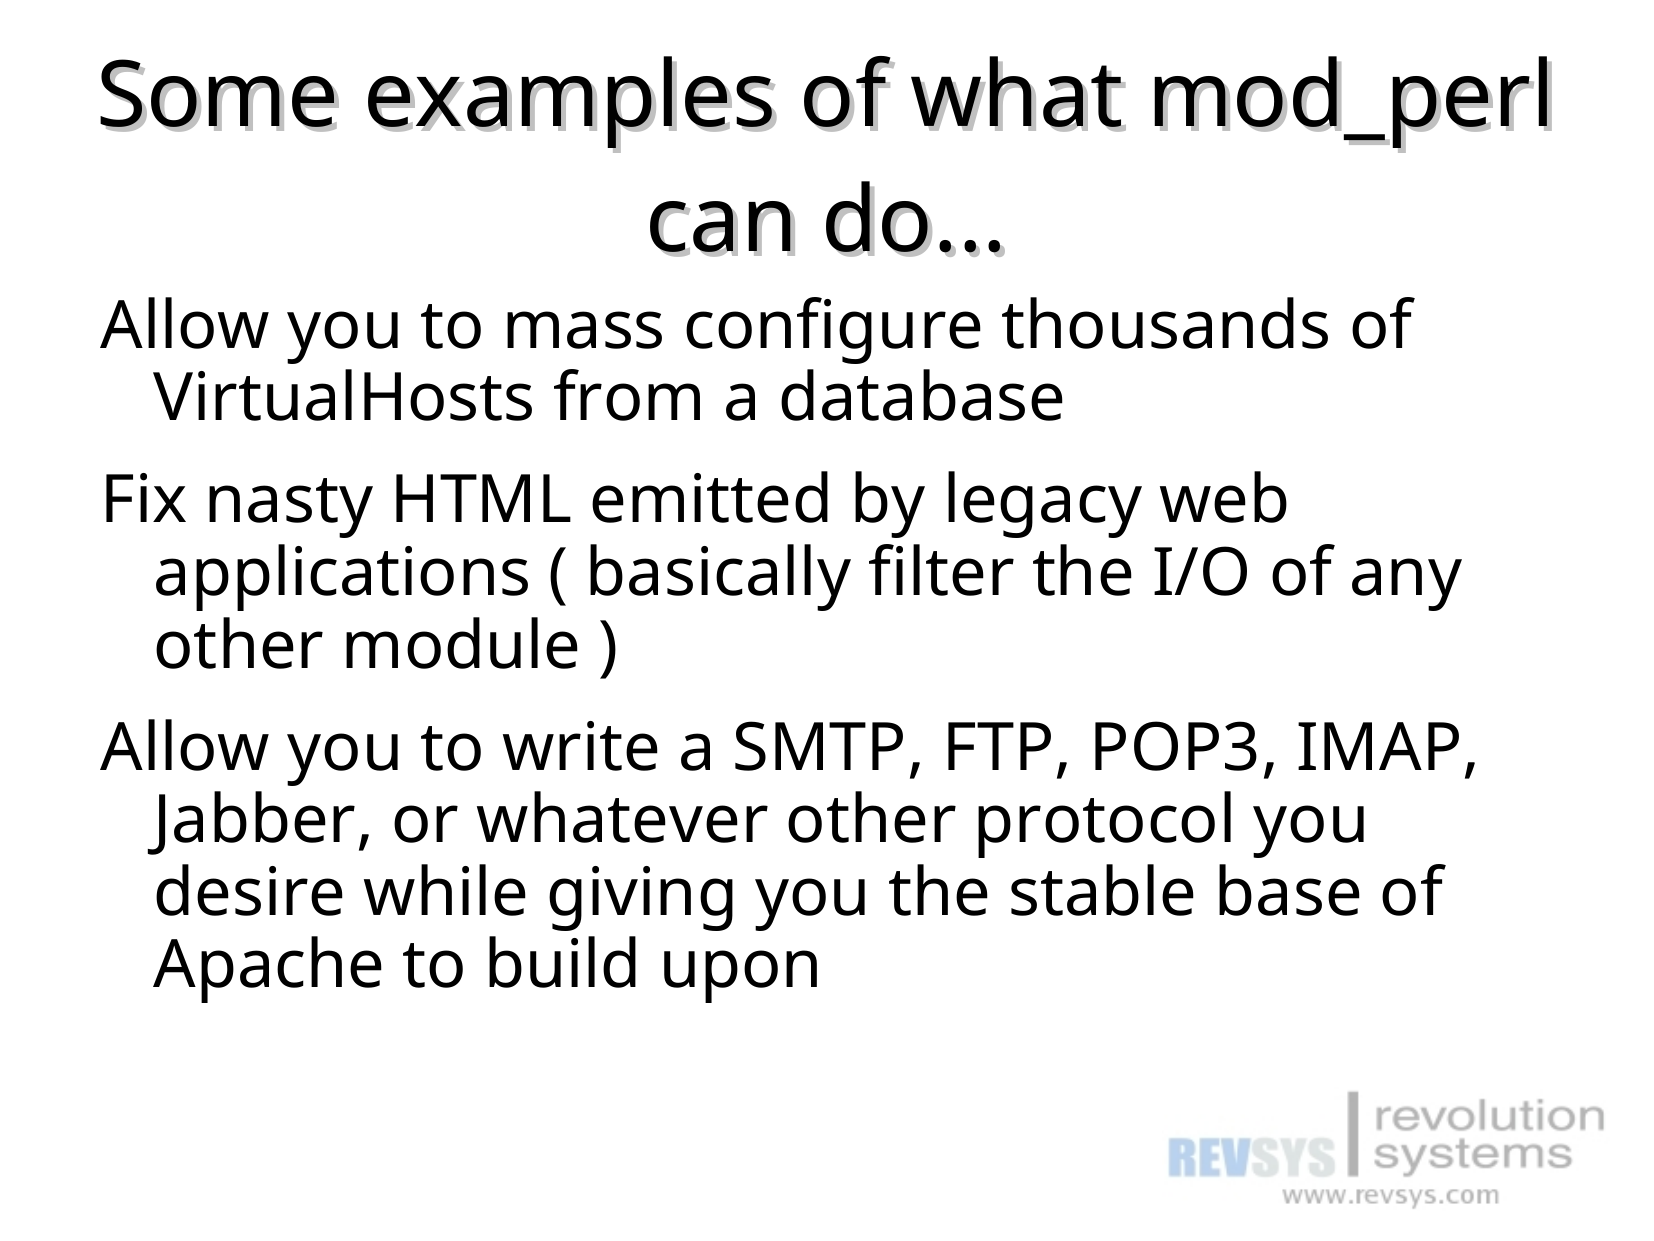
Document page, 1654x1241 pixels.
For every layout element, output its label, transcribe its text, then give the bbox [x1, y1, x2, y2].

picture [1162, 1087, 1613, 1211]
list Allow you to mass configure thousands of VirtualHosts from a database Fix nasty HTML emitted by legacy web applications ( basically filter the I/O of any other module ) Allow you to write a SMTP, FTP, POP3, IMAP, Jabber, or whatever other protocol you desire while giving you the stable base of Apache to build upon [82, 290, 1571, 1109]
title Some examples of what mod_perl can do... [82, 42, 1571, 264]
